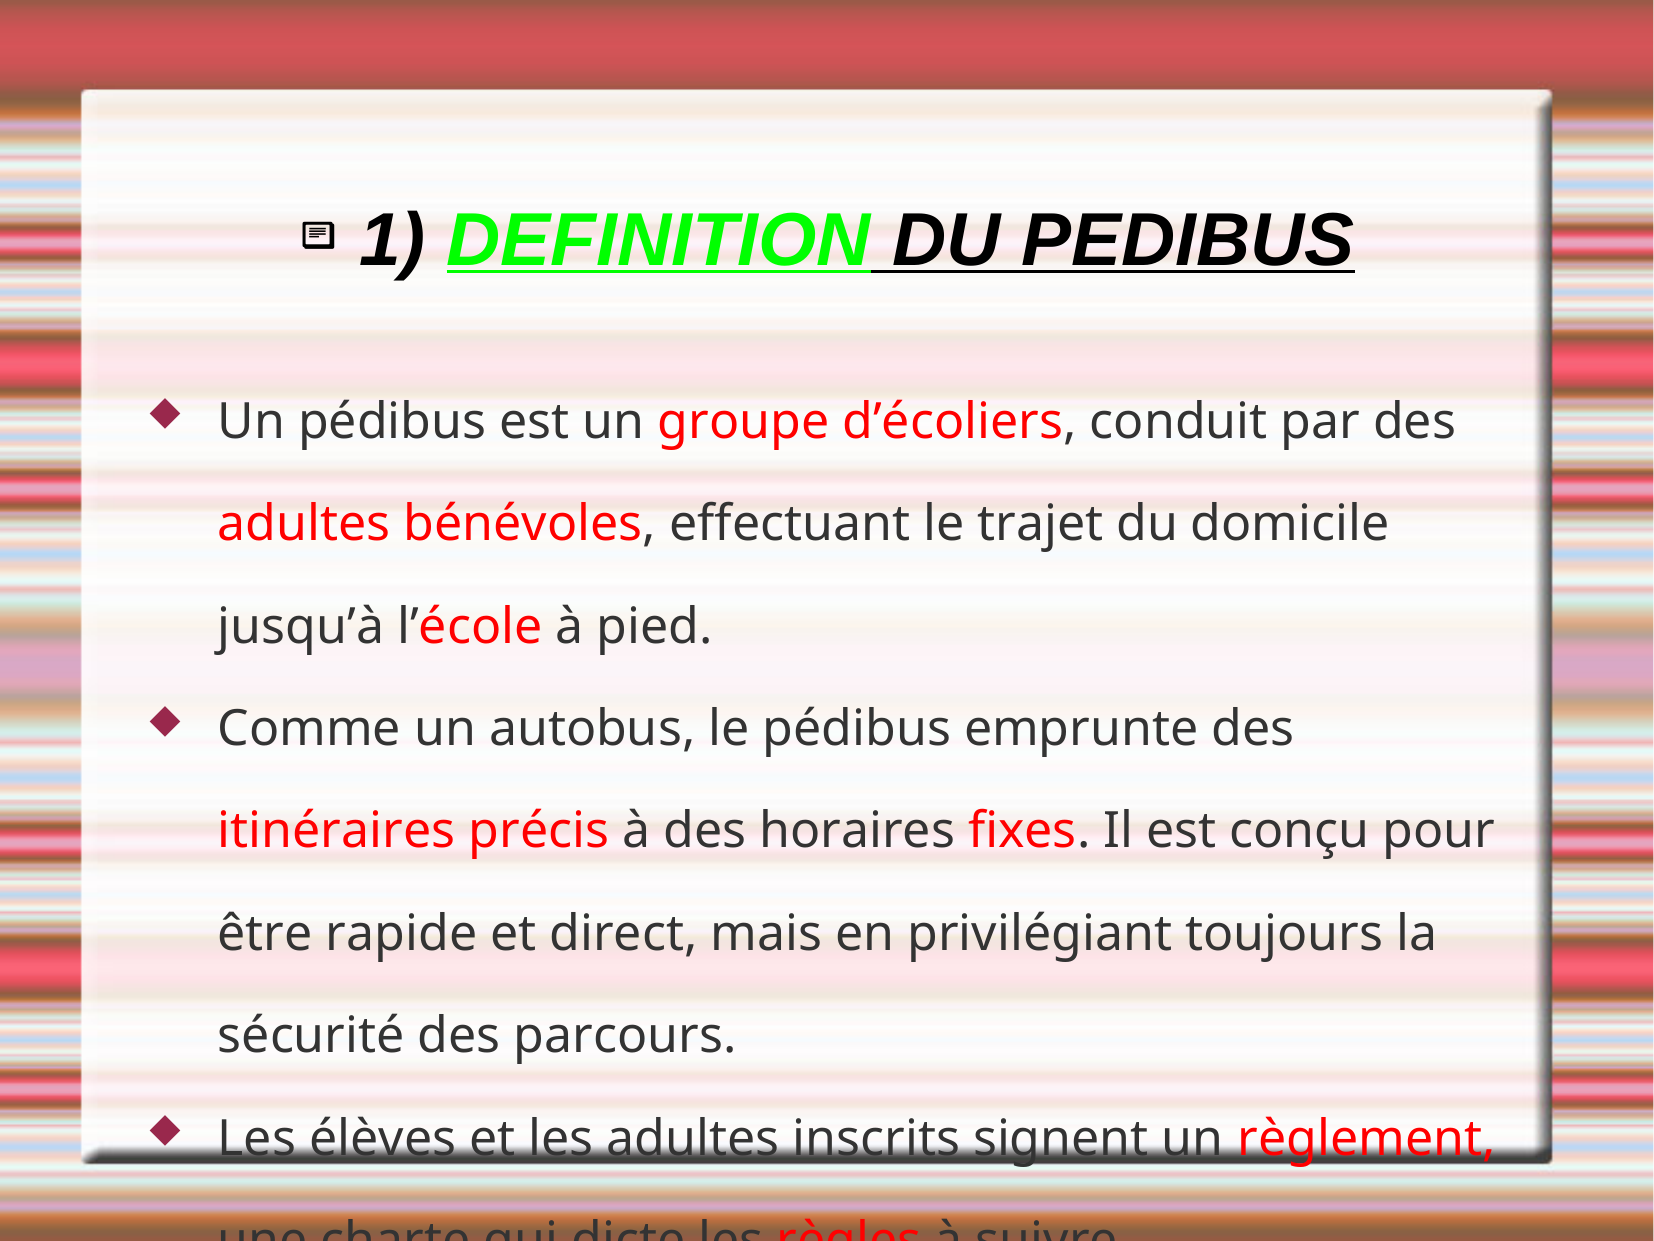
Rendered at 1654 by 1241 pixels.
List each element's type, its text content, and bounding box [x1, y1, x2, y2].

picture [804, 1233, 818, 1241]
picture [353, 1233, 367, 1241]
picture [286, 1233, 300, 1241]
list Un pédibus est un groupe d’écoliers, conduit par des adultes bénévoles, effectuant le trajet du domicile jusqu’à l’école à pied. Comme un autobus, le pédibus emprunte des itinéraires précis à des horaires fixes. Il est conçu pour être rapide et direct, mais en privilégiant toujours la sécurité des parcours. Les élèves et les adultes inscrits signent un règlement, une charte qui dicte les règles à suivre. [134, 350, 1516, 1180]
title 1) DEFINITION DU PEDIBUS [121, 122, 1534, 315]
picture [0, 0, 1654, 1241]
picture [579, 1233, 593, 1241]
picture [257, 1233, 271, 1241]
picture [664, 1233, 678, 1241]
picture [1096, 1233, 1110, 1241]
picture [833, 1233, 847, 1241]
picture [876, 1233, 890, 1241]
picture [718, 1233, 732, 1241]
picture [449, 1233, 463, 1241]
picture [491, 1233, 505, 1241]
